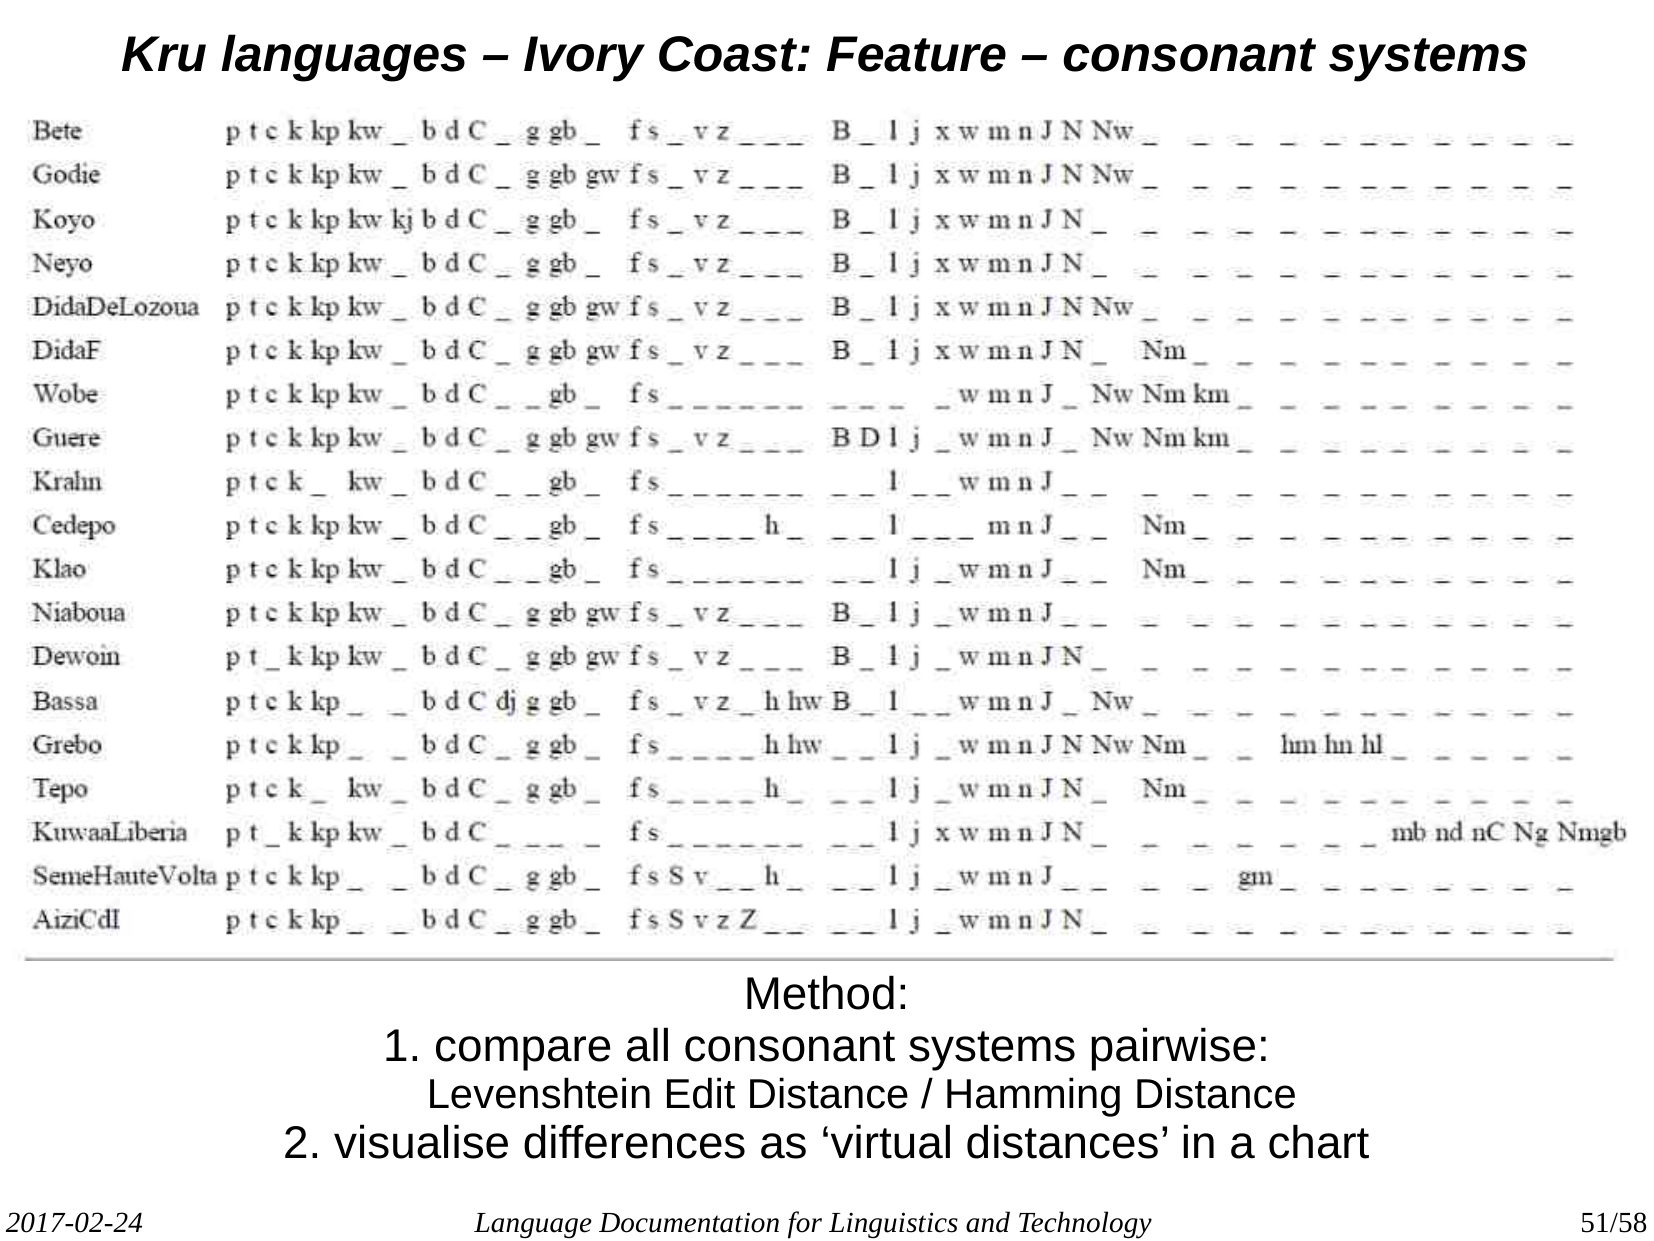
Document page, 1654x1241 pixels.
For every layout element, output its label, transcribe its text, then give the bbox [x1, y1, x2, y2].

text_box Method: compare all consonant systems pairwise: Levenshtein Edit Distance / Hamming Distance visualise differences as ‘virtual distances’ in a chart [0, 960, 1654, 1177]
title Kru languages – Ivory Coast: Feature – consonant systems [0, 2, 1654, 106]
picture [0, 107, 1654, 960]
